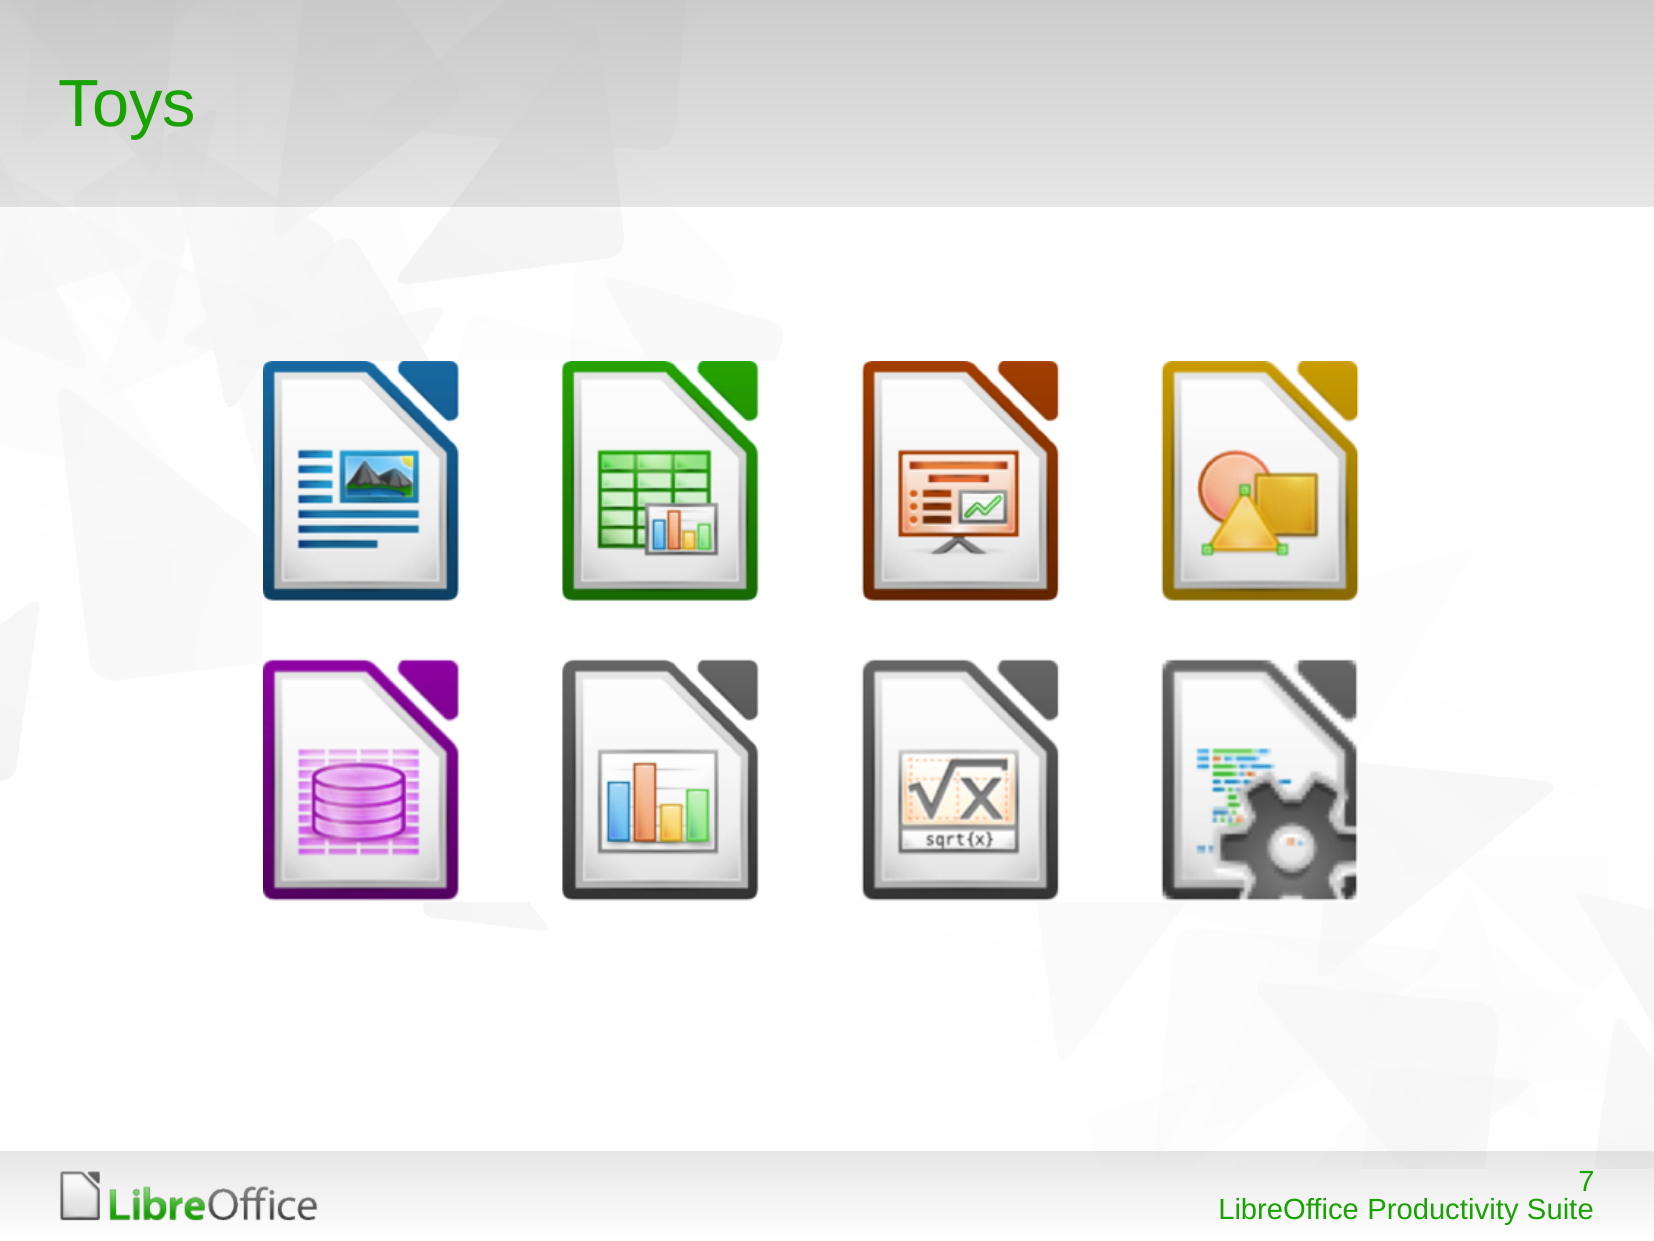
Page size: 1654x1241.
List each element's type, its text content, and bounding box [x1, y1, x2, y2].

title Toys [59, 29, 1595, 178]
picture [0, 0, 1654, 1169]
picture [41, 1152, 337, 1240]
